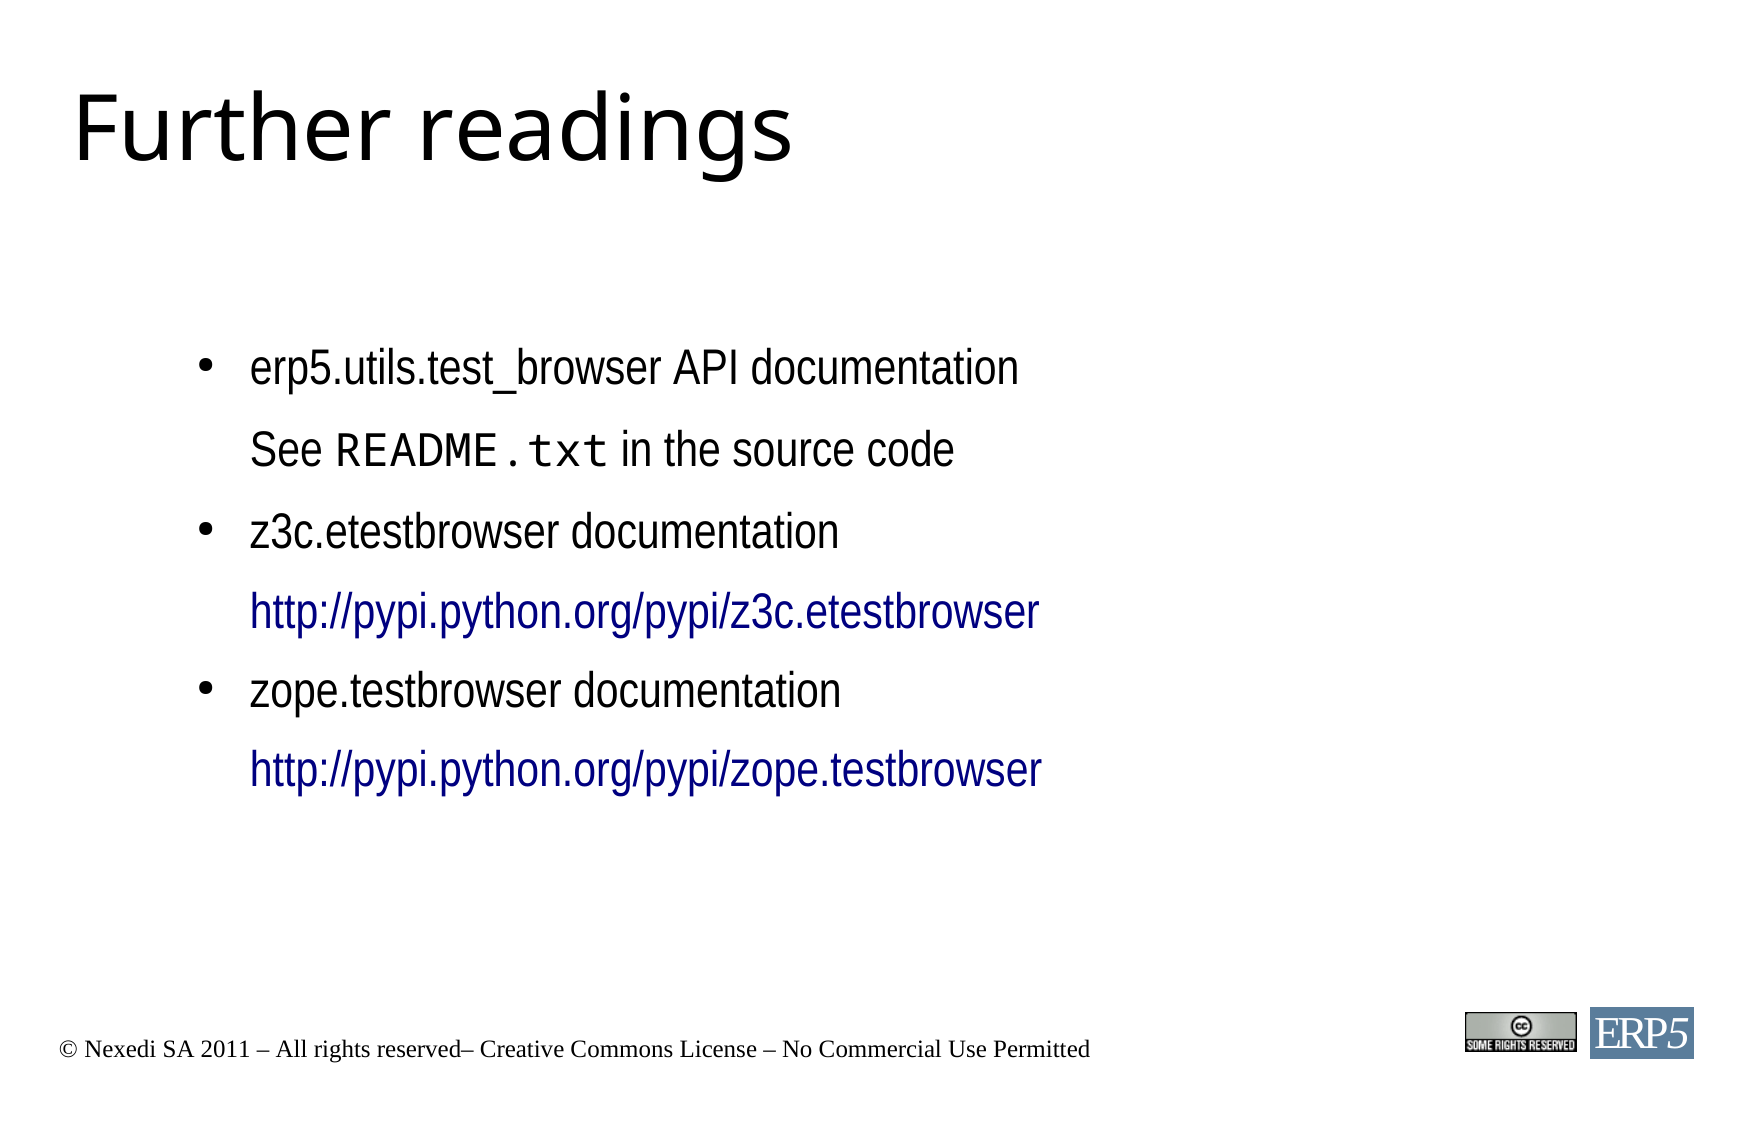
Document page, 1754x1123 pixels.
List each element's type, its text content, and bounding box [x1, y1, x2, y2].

picture [1465, 1012, 1577, 1052]
list erp5.utils.test_browser API documentation See README.txt in the source code z3c.etestbrowser documentation http://pypi.python.org/pypi/z3c.etestbrowser zope.testbrowser documentation http://pypi.python.org/pypi/zope.testbrowser [179, 338, 1577, 1001]
title Further readings [71, 63, 1707, 187]
